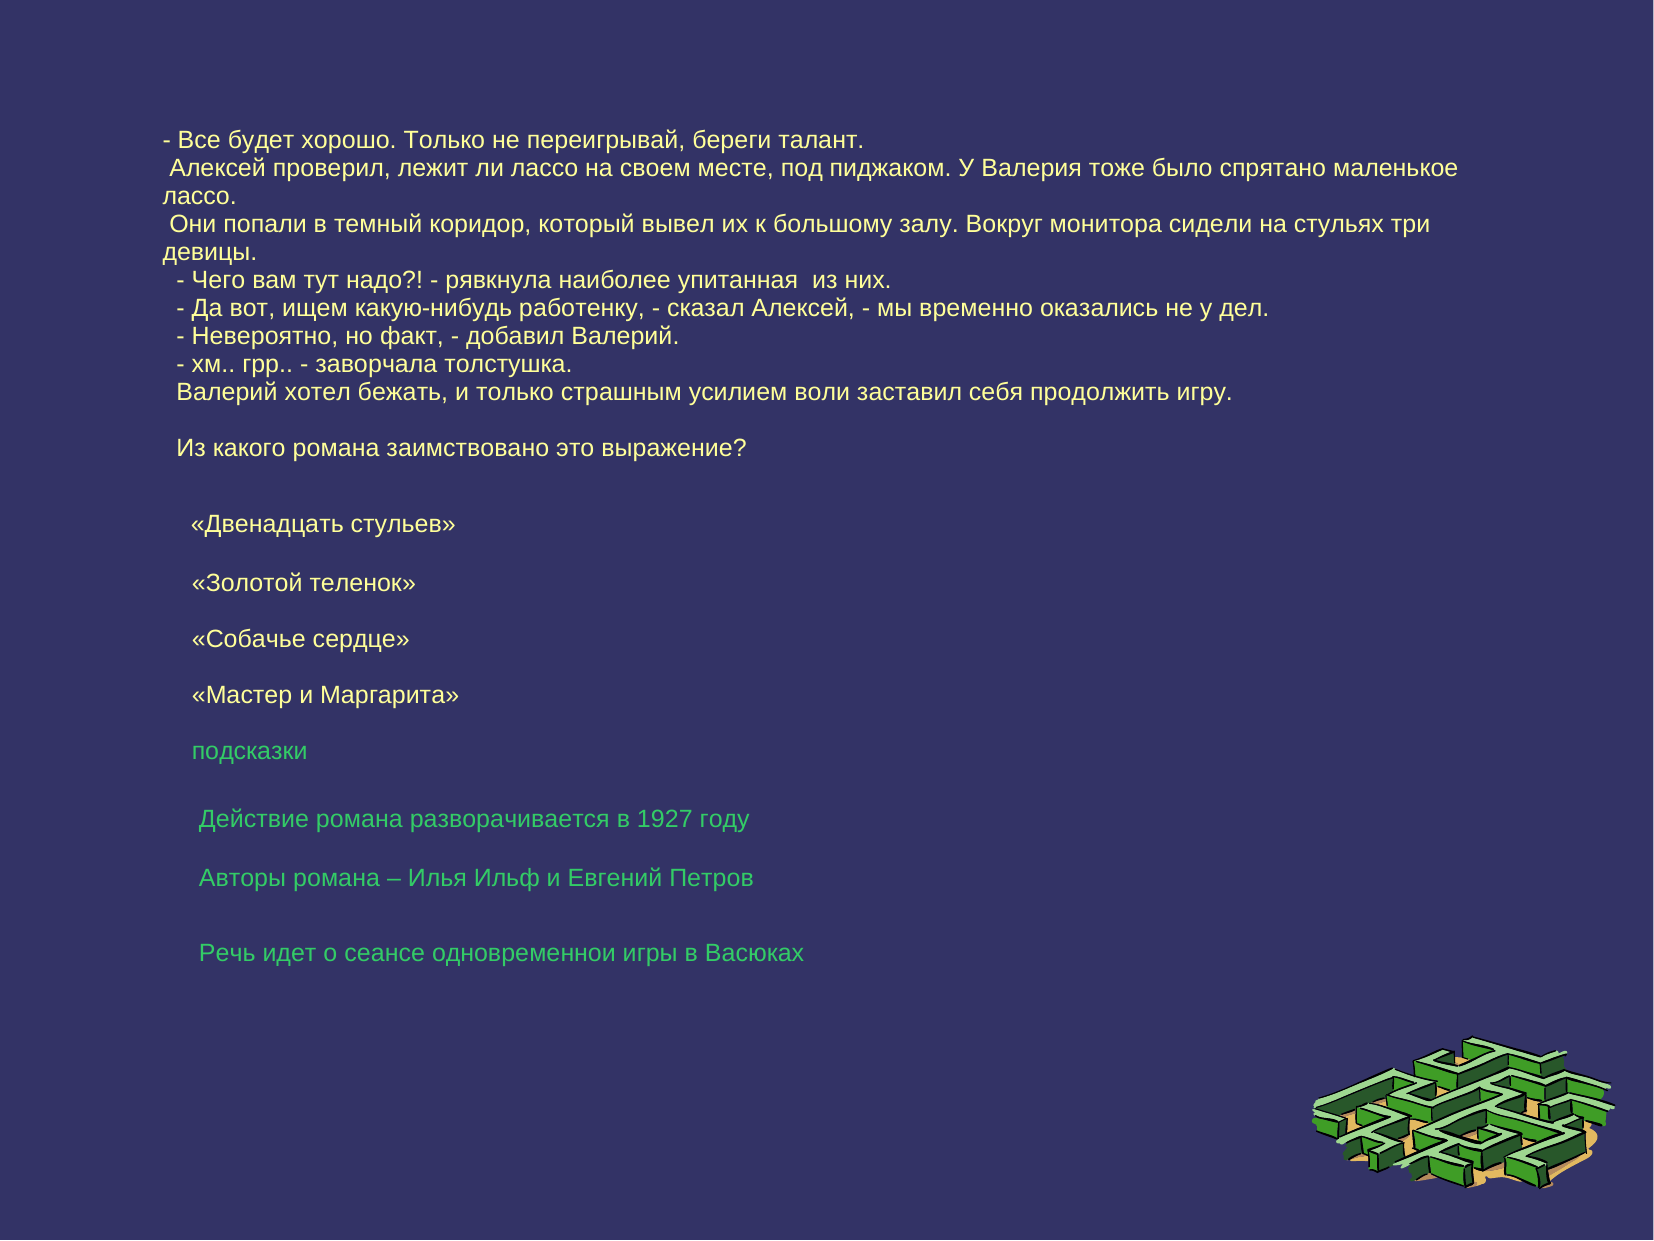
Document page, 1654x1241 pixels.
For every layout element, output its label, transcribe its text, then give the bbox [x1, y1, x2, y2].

text_box - Все будет хорошо. Только не переигрывай, береги талант. Алексей проверил, лежит ли лассо на своем месте, под пиджаком. У Валерия тоже было спрятано маленькое лассо. Они попали в темный коридор, который вывел их к большому залу. Вокруг монитора сидели на стульях три девицы. - Чего вам тут надо?! - рявкнула наиболее упитанная из них. - Да вот, ищем какую-нибудь работенку, - сказал Алексей, - мы временно оказались не у дел. - Невероятно, но факт, - добавил Валерий. - хм.. грр.. - заворчала толстушка. Валерий хотел бежать, и только страшным усилием воли заставил себя продолжить игру. Из какого романа заимствовано это выражение? [147, 118, 1595, 469]
text_box Действие романа разворачивается в 1927 году [177, 797, 945, 841]
text_box «Двенадцать стульев» [176, 501, 827, 545]
text_box «Золотой теленок» «Собачье сердце» «Мастер и Маргарита» подсказки [177, 561, 858, 772]
text_box Речь идет о сеансе одновременнои игры в Васюках [177, 931, 1359, 975]
text_box Авторы романа – Илья Ильф и Евгений Петров [177, 856, 975, 900]
